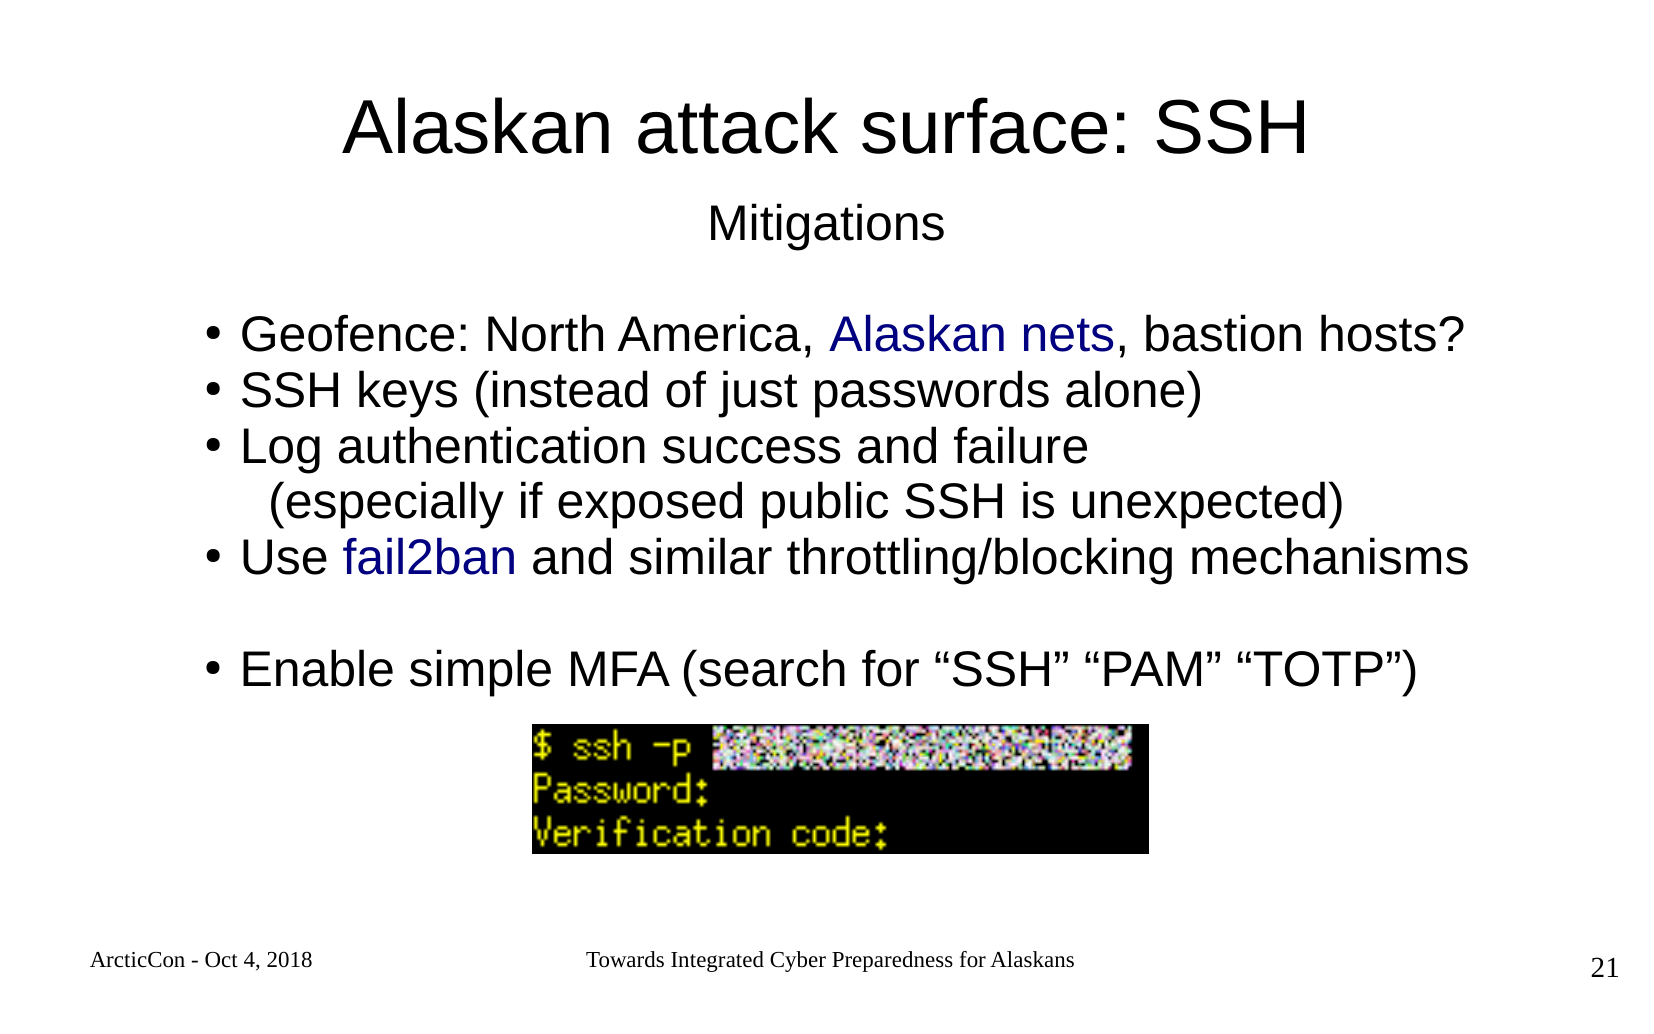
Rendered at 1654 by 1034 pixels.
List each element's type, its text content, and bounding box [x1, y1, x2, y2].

picture [532, 724, 1149, 854]
subtitle Mitigations Geofence: North America, Alaskan nets, bastion hosts? SSH keys (instead of just passwords alone) Log authentication success and failure (especially if exposed public SSH is unexpected) Use fail2ban and similar throttling/blocking mechanisms Enable simple MFA (search for “SSH” “PAM” “TOTP”) [82, 195, 1571, 986]
title Alaskan attack surface: SSH [82, 41, 1571, 195]
text_box <number> [1560, 951, 1621, 1023]
